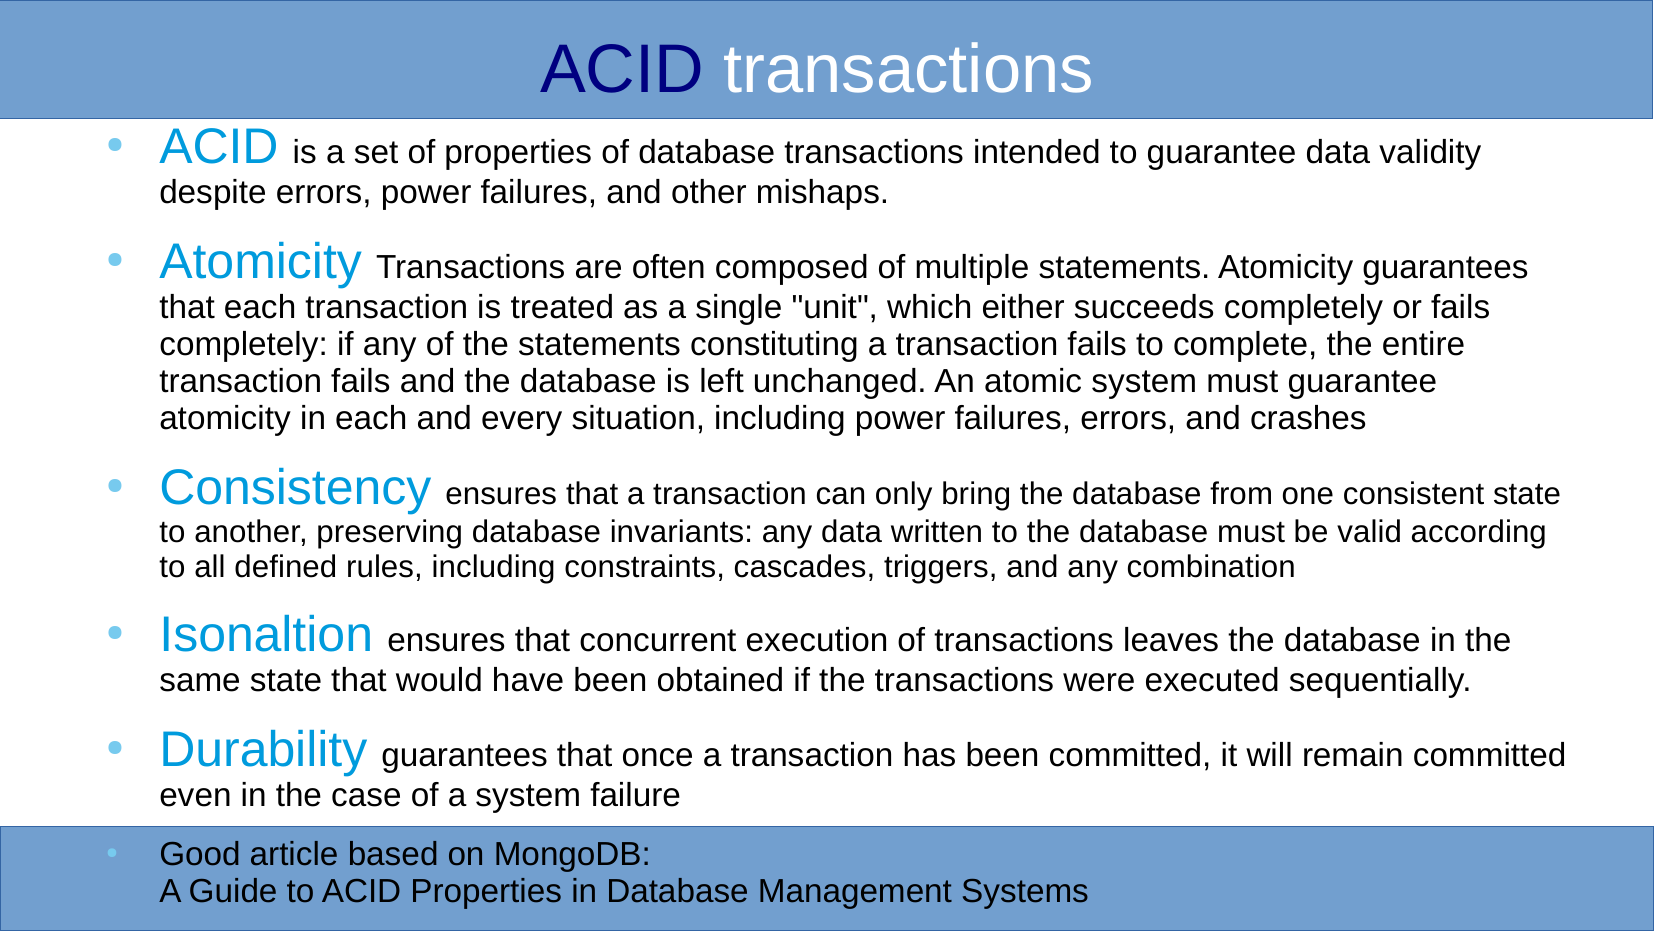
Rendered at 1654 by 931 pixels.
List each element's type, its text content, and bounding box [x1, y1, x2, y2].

list ACID is a set of properties of database transactions intended to guarantee data validity despite errors, power failures, and other mishaps. Atomicity Transactions are often composed of multiple statements. Atomicity guarantees that each transaction is treated as a single "unit", which either succeeds completely or fails completely: if any of the statements constituting a transaction fails to complete, the entire transaction fails and the database is left unchanged. An atomic system must guarantee atomicity in each and every situation, including power failures, errors, and crashes Consistency ensures that a transaction can only bring the database from one consistent state to another, preserving database invariants: any data written to the database must be valid according to all defined rules, including constraints, cascades, triggers, and any combination Isonaltion ensures that concurrent execution of transactions leaves the database in the same state that would have been obtained if the transactions were executed sequentially. Durability guarantees that once a transaction has been committed, it will remain committed even in the case of a system failure Good article based on MongoDB: A Guide to ACID Properties in Database Management Systems [88, 118, 1577, 757]
title ACID transactions [59, 29, 1595, 108]
